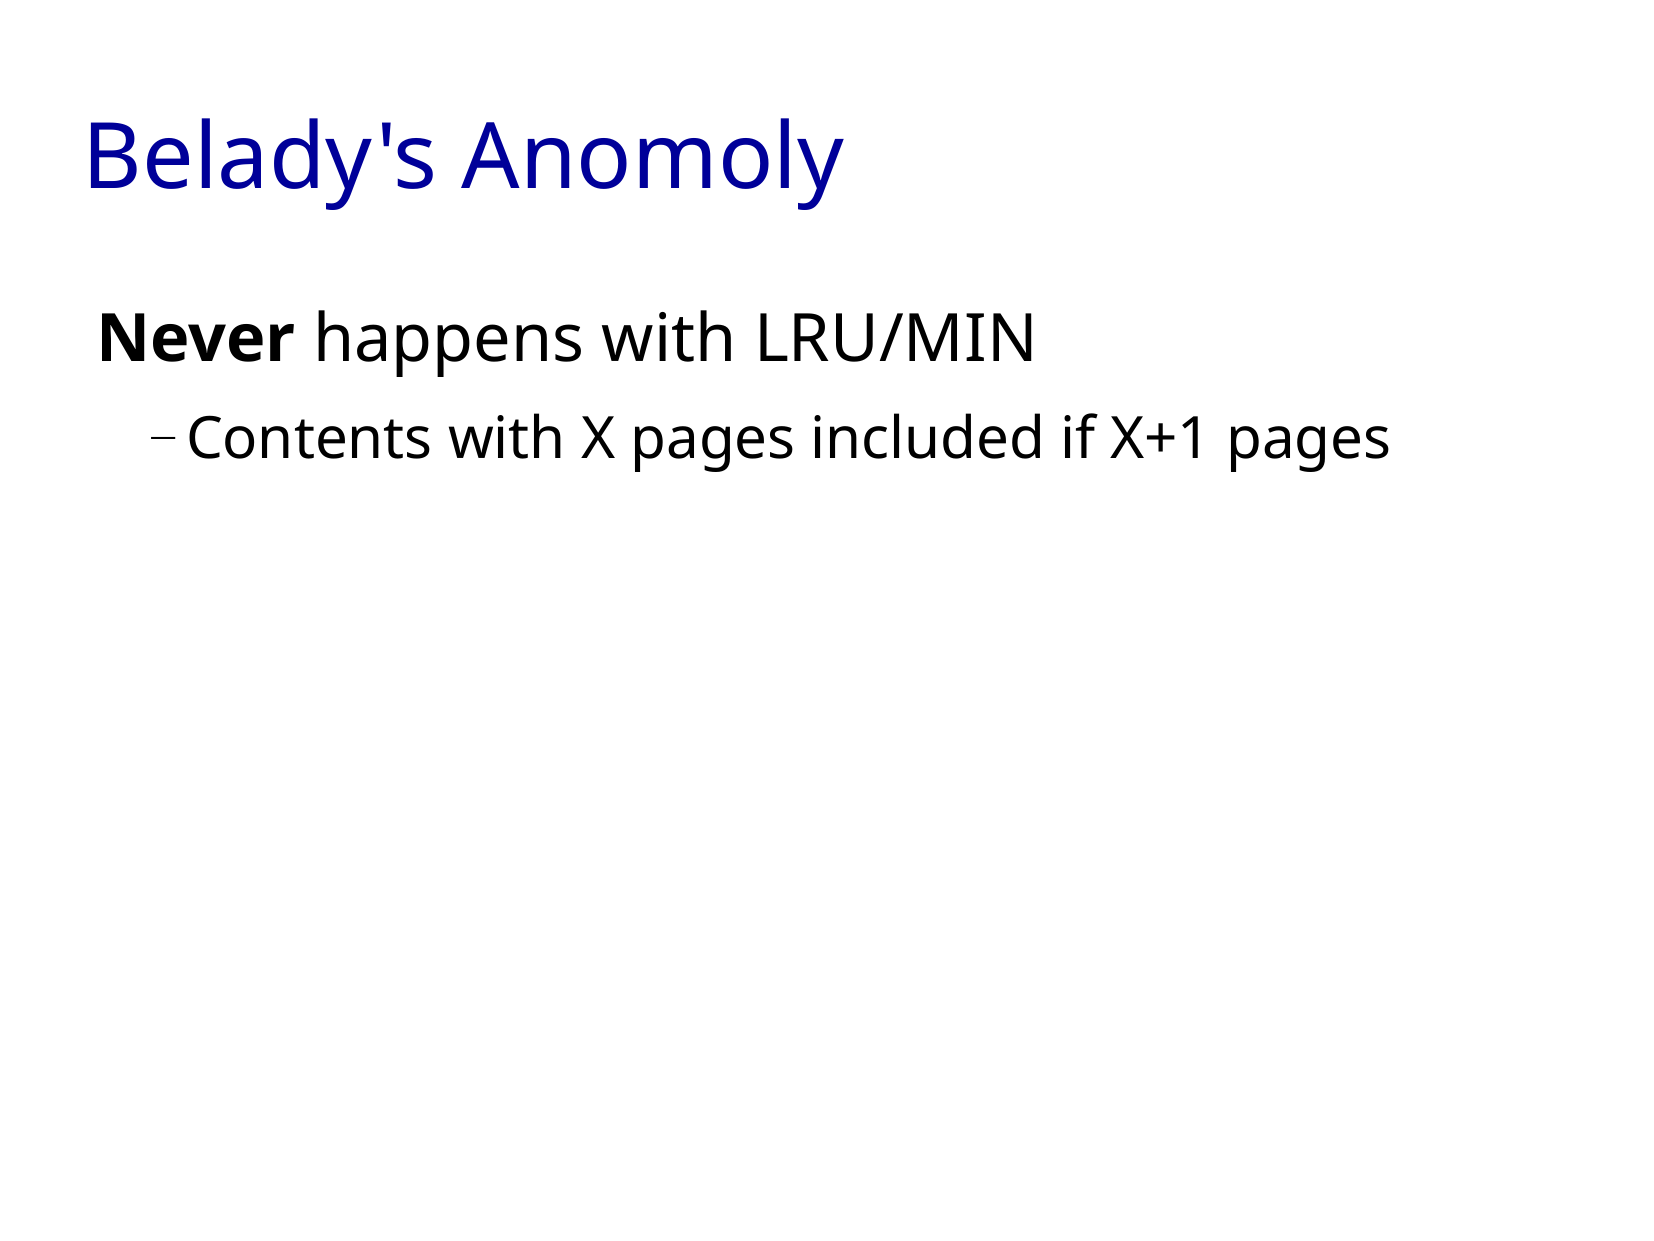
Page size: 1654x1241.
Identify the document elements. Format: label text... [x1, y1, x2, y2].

title Belady's Anomoly [82, 49, 1571, 257]
list Never happens with LRU/MIN Contents with X pages included if X+1 pages [60, 290, 1571, 1096]
